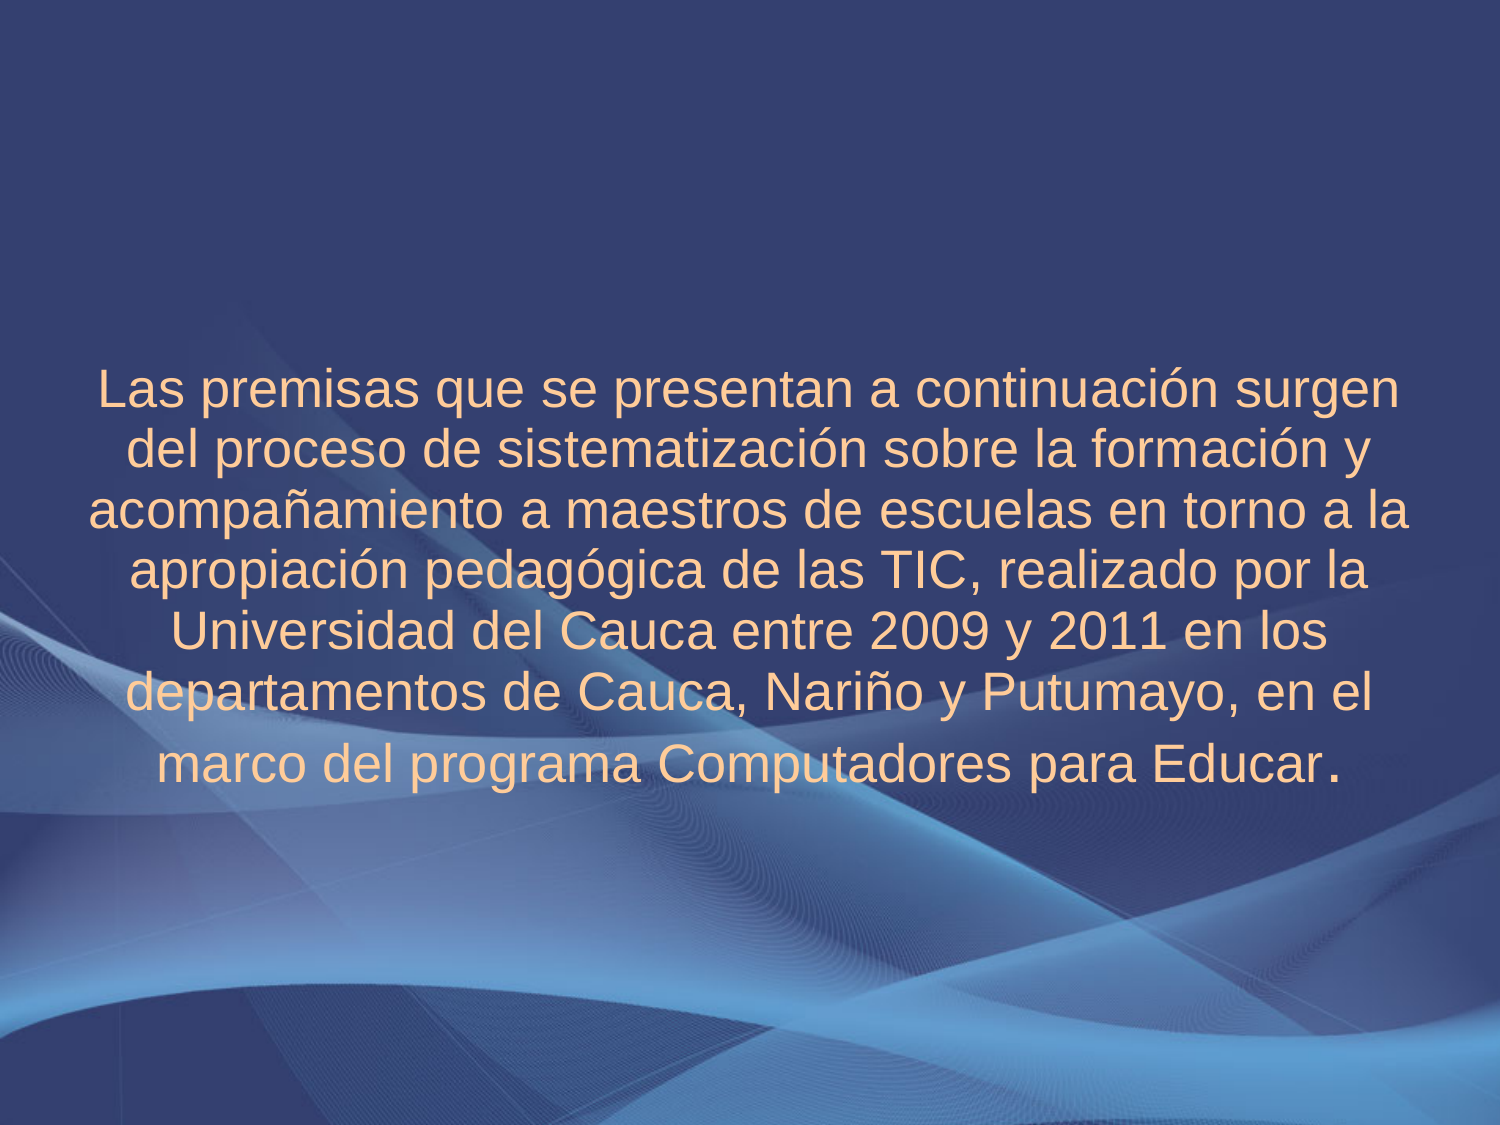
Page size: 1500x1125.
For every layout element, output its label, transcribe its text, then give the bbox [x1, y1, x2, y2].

subtitle Las premisas que se presentan a continuación surgen del proceso de sistematización sobre la formación y acompañamiento a maestros de escuelas en torno a la apropiación pedagógica de las TIC, realizado por la Universidad del Cauca entre 2009 y 2011 en los departamentos de Cauca, Nariño y Putumayo, en el marco del programa Computadores para Educar. [82, 62, 1418, 1093]
picture [0, 0, 1500, 1125]
